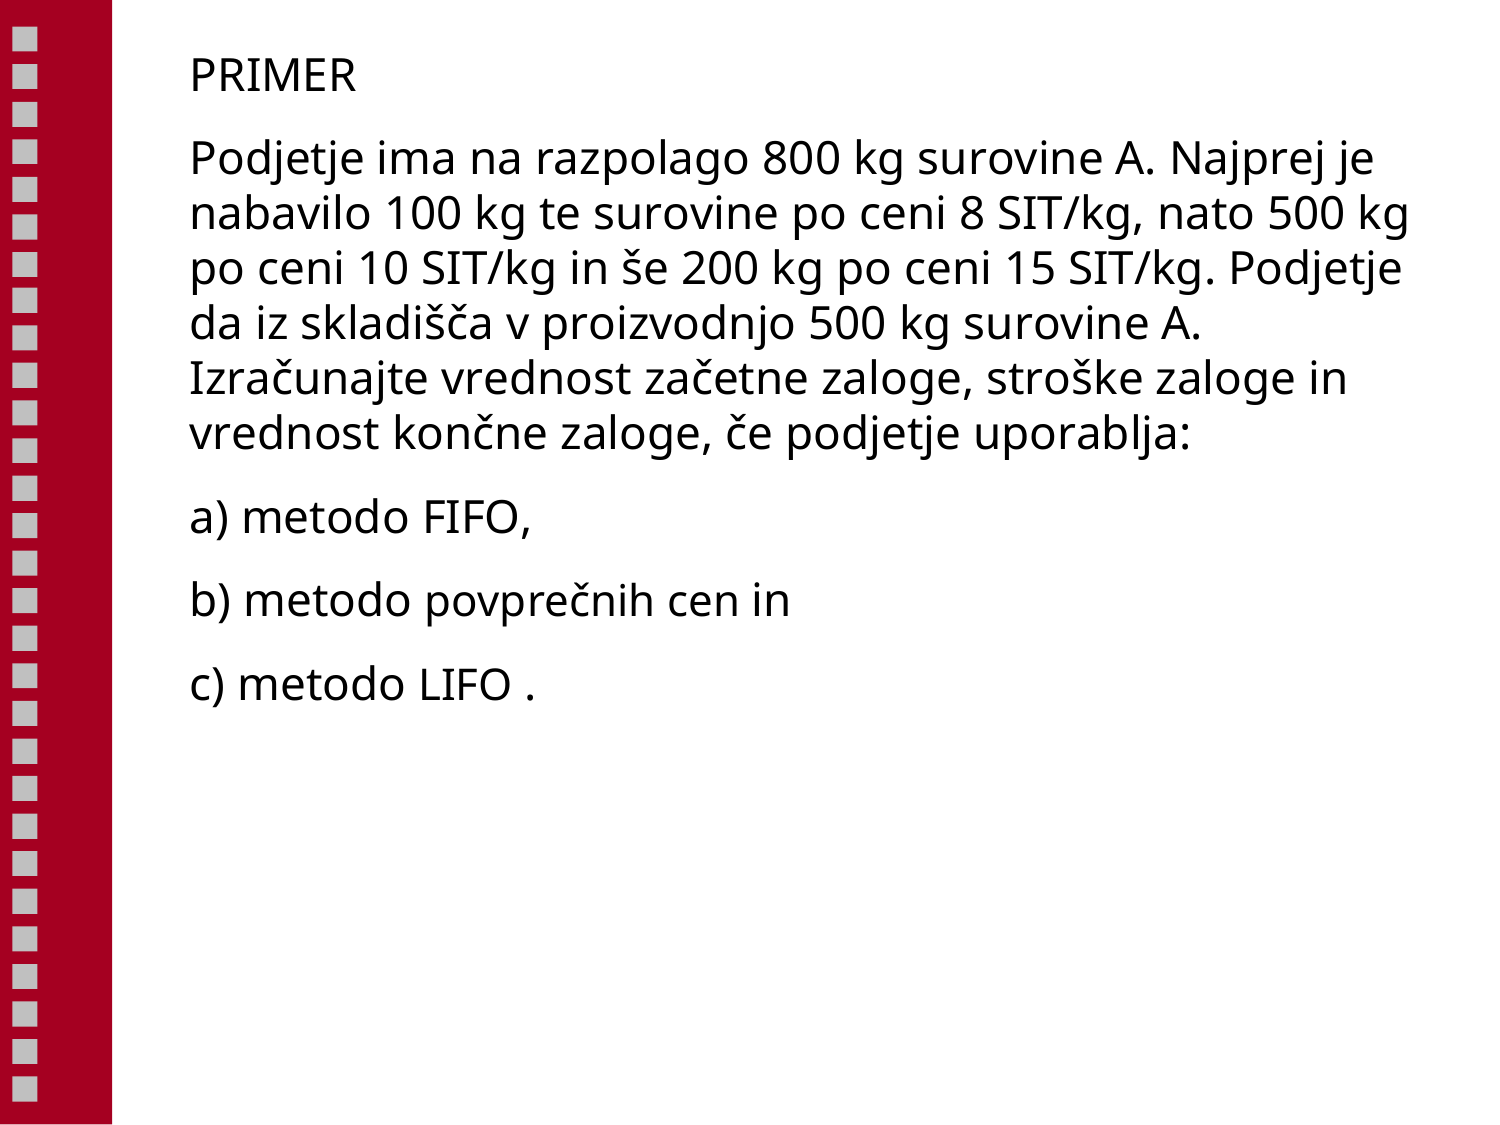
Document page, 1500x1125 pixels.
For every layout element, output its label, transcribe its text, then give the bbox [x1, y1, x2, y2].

text_box PRIMER Podjetje ima na razpolago 800 kg surovine A. Najprej je nabavilo 100 kg te surovine po ceni 8 SIT/kg, nato 500 kg po ceni 10 SIT/kg in še 200 kg po ceni 15 SIT/kg. Podjetje da iz skladišča v proizvodnjo 500 kg surovine A. Izračunajte vrednost začetne zaloge, stroške zaloge in vrednost končne zaloge, če podjetje uporablja: metodo FIFO, metodo povprečnih cen in metodo LIFO . [174, 37, 1451, 718]
